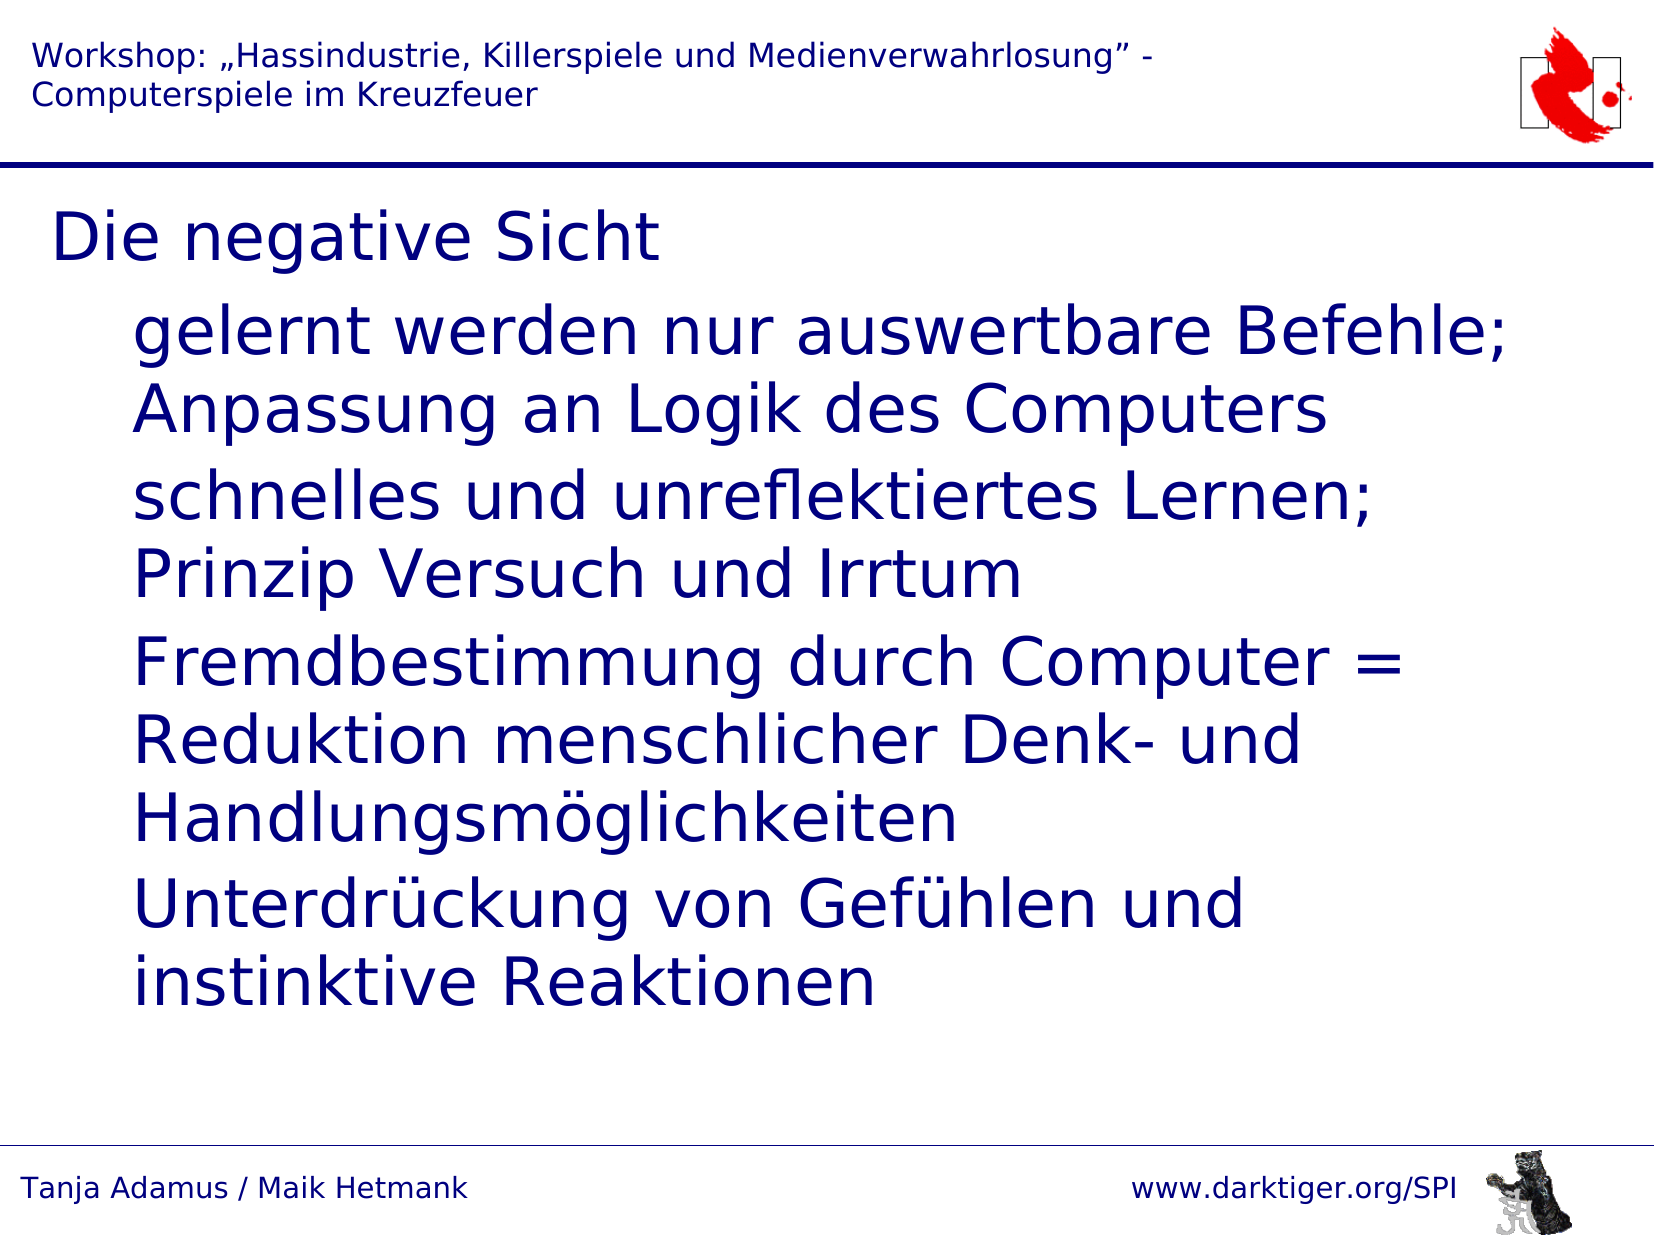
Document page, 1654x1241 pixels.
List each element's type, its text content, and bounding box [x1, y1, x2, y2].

text_box Unterdrückung von Gefühlen und instinktive Reaktionen [118, 858, 1625, 1029]
picture [1486, 1150, 1572, 1235]
text_box gelernt werden nur auswertbare Befehle; Anpassung an Logik des Computers [118, 285, 1625, 450]
picture [1503, 16, 1632, 148]
text_box Fremdbestimmung durch Computer = Reduktion menschlicher Denk- und Handlungsmöglichkeiten [118, 616, 1625, 858]
text_box Workshop: „Hassindustrie, Killerspiele und Medienverwahrlosung” - Computerspiele im Kreuzfeuer [16, 29, 1418, 178]
text_box Die negative Sicht [35, 190, 1565, 284]
text_box schnelles und unreflektiertes Lernen; Prinzip Versuch und Irrtum [118, 450, 1625, 616]
